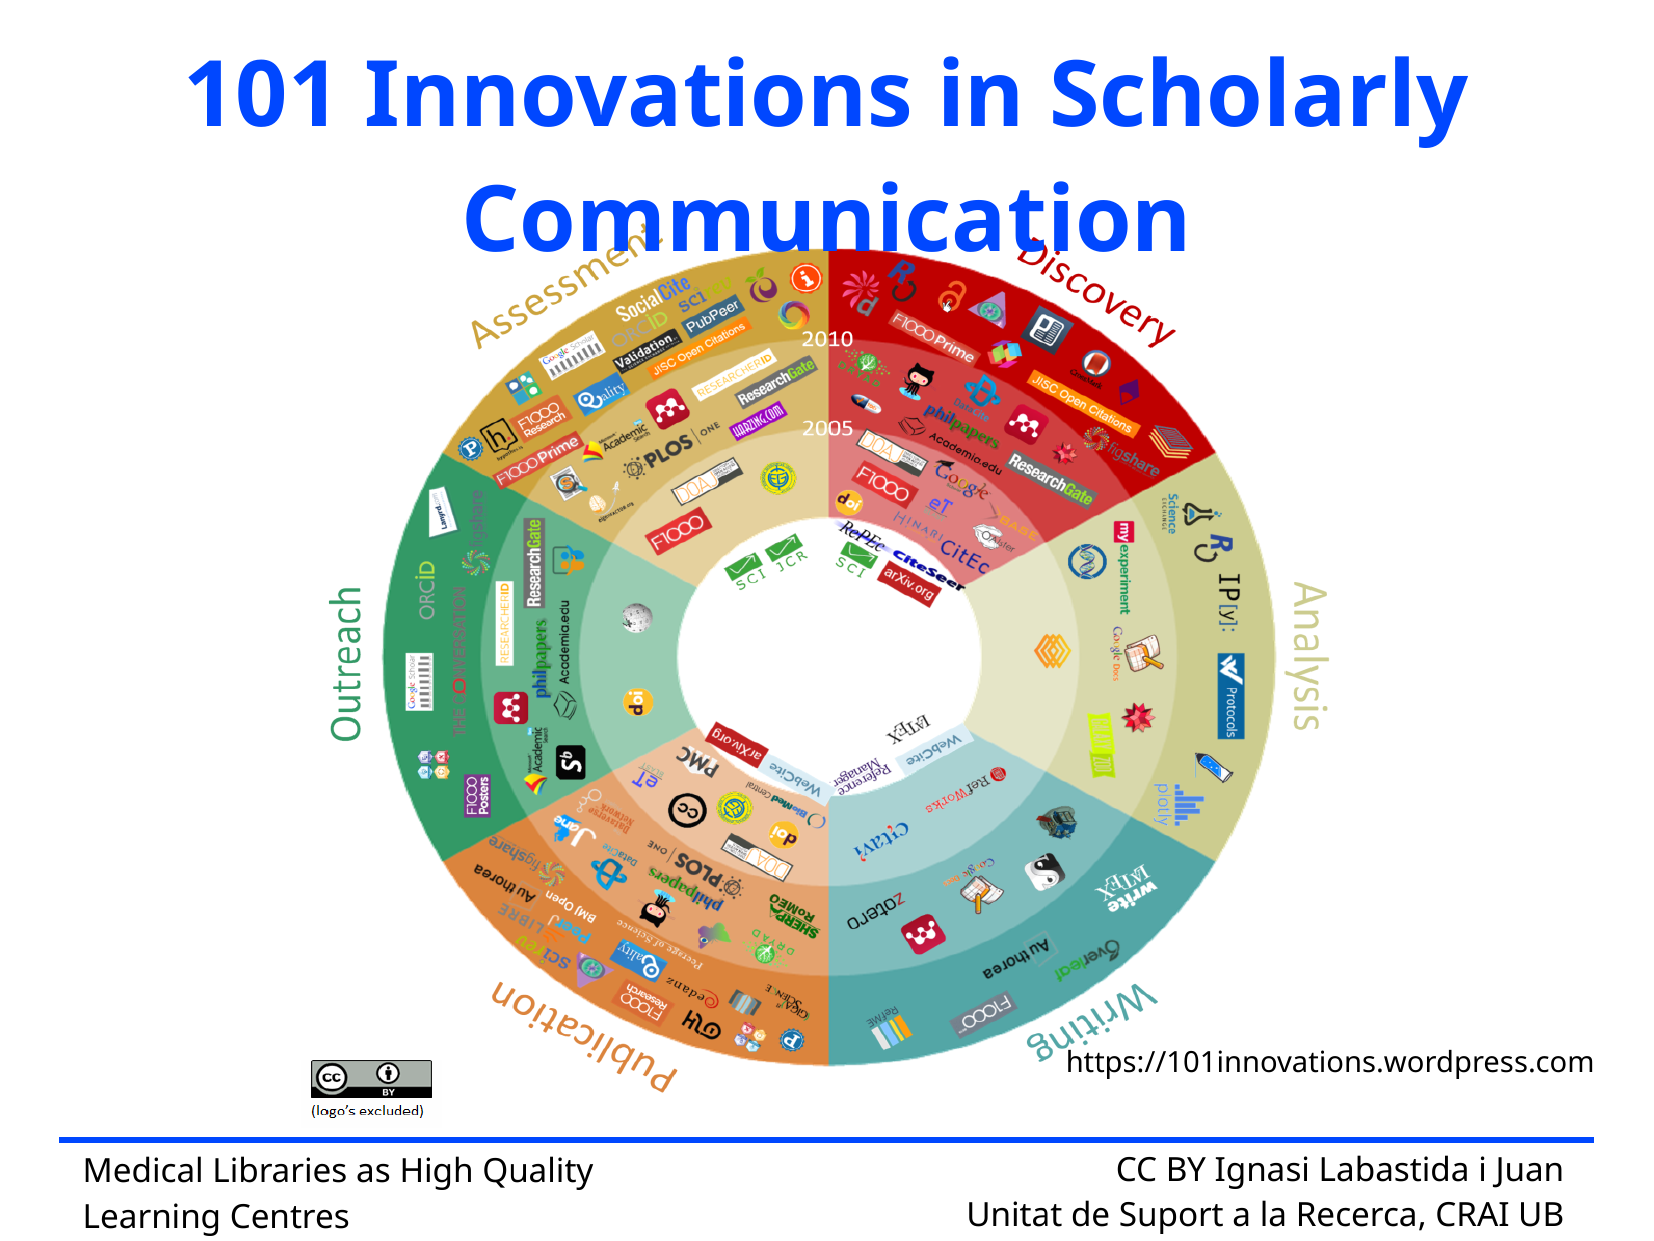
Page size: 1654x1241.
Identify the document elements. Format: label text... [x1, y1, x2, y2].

title 101 Innovations in Scholarly Communication [82, 49, 1571, 257]
picture [301, 257, 1365, 1129]
text_box https://101innovations.wordpress.com [555, 1033, 1610, 1125]
